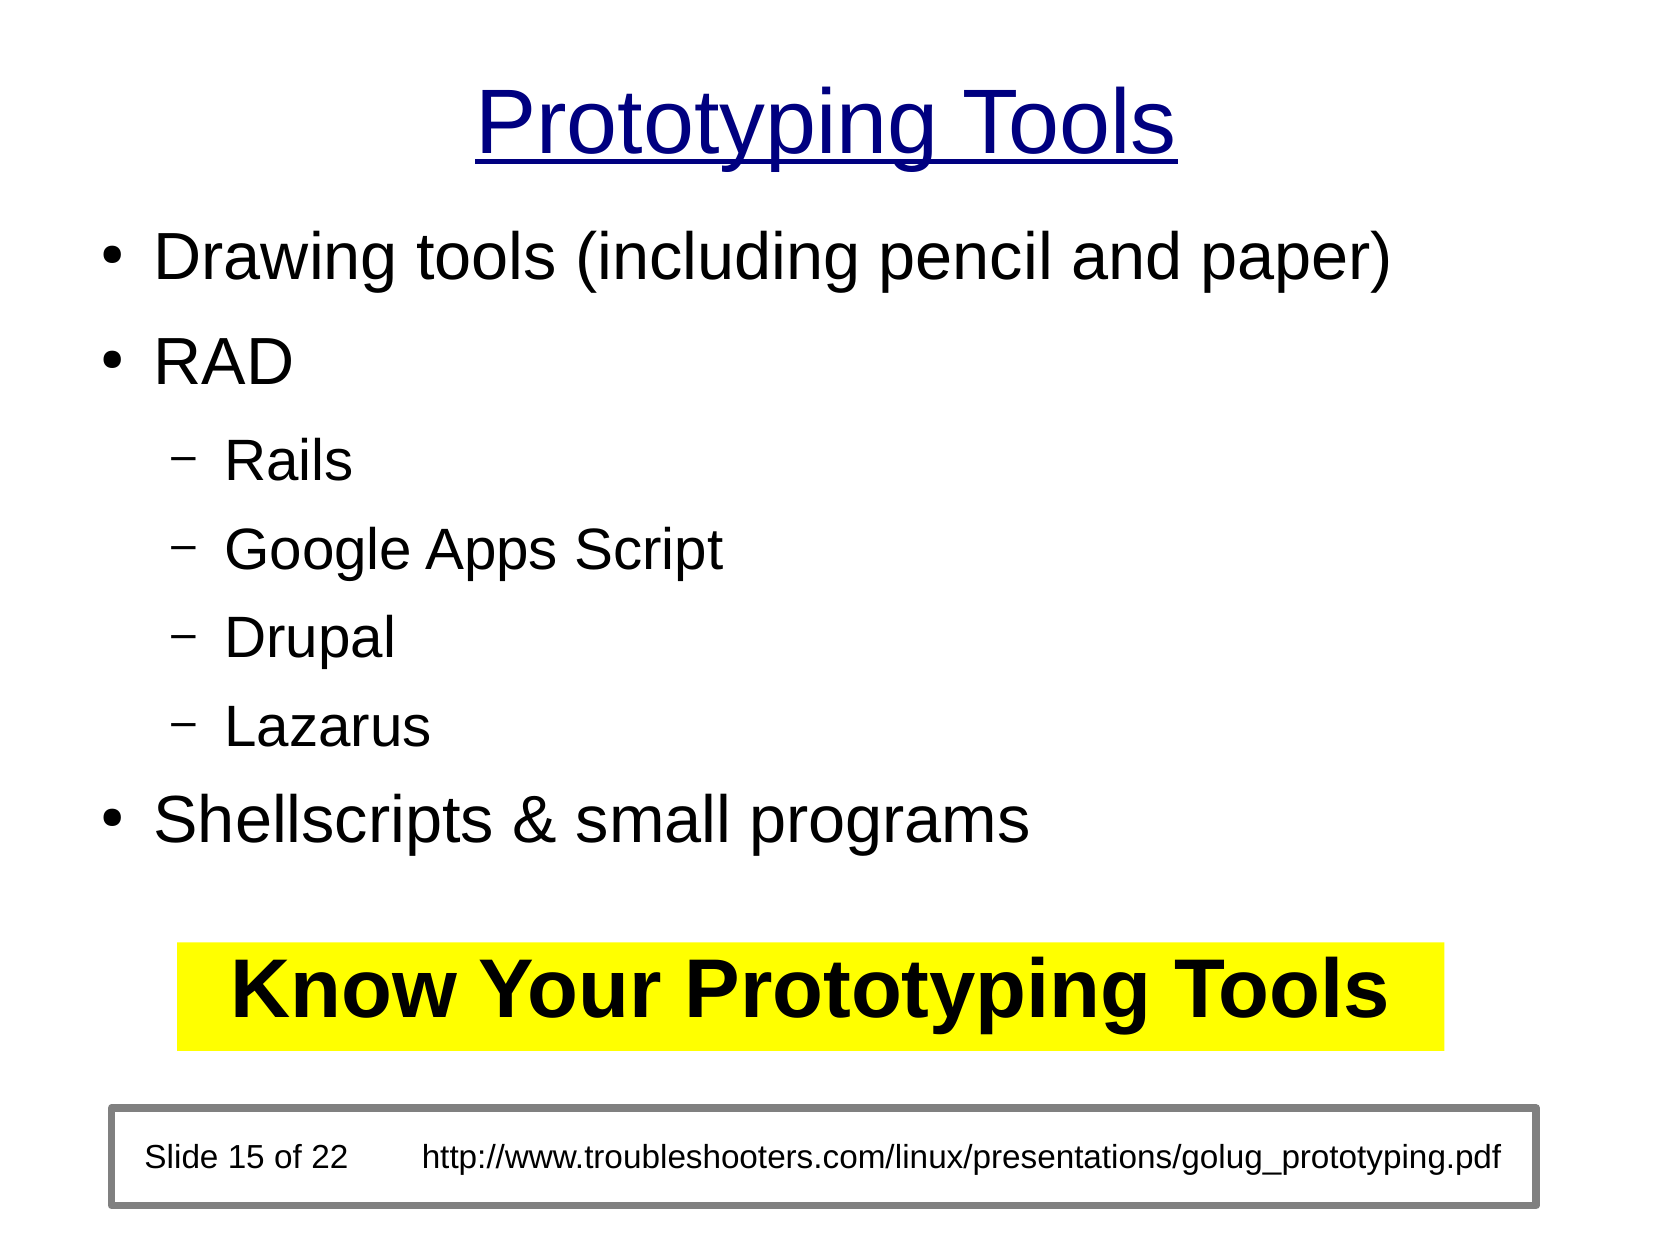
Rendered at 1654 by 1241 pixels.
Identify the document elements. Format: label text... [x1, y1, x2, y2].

title Prototyping Tools [82, 49, 1571, 196]
list Drawing tools (including pencil and paper) RAD Rails Google Apps Script Drupal Lazarus Shellscripts & small programs [82, 219, 1538, 939]
text_box Slide <number> of 22 http://www.troubleshooters.com/linux/presentations/golug_prototyping.pdf [111, 1108, 1537, 1206]
list Know Your Prototyping Tools [177, 942, 1445, 1051]
